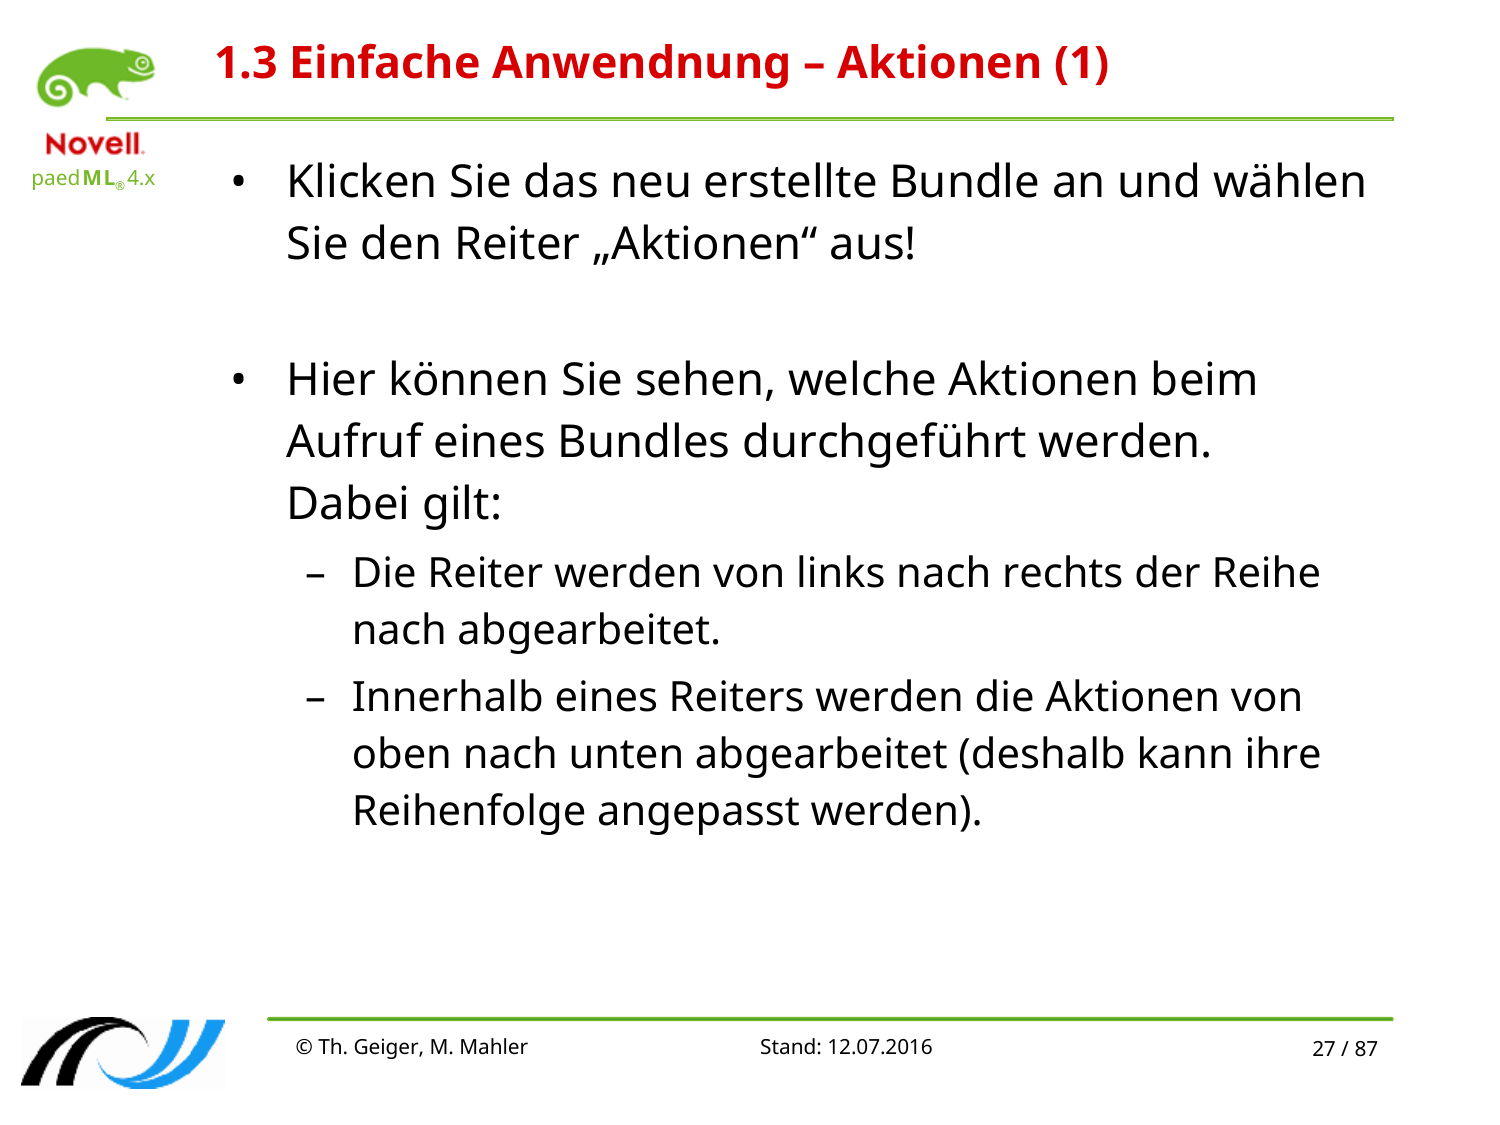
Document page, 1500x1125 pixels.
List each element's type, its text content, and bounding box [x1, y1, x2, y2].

picture [21, 1017, 225, 1089]
list Klicken Sie das neu erstellte Bundle an und wählen Sie den Reiter „Aktionen“ aus! Hier können Sie sehen, welche Aktionen beim Aufruf eines Bundles durchgeführt werden. Dabei gilt: Die Reiter werden von links nach rechts der Reihe nach abgearbeitet. Innerhalb eines Reiters werden die Aktionen von oben nach unten abgearbeitet (deshalb kann ihre Reihenfolge angepasst werden). [230, 149, 1406, 1013]
title 1.3 Einfache Anwendnung – Aktionen (1) [214, 16, 1393, 108]
picture [24, 32, 167, 175]
